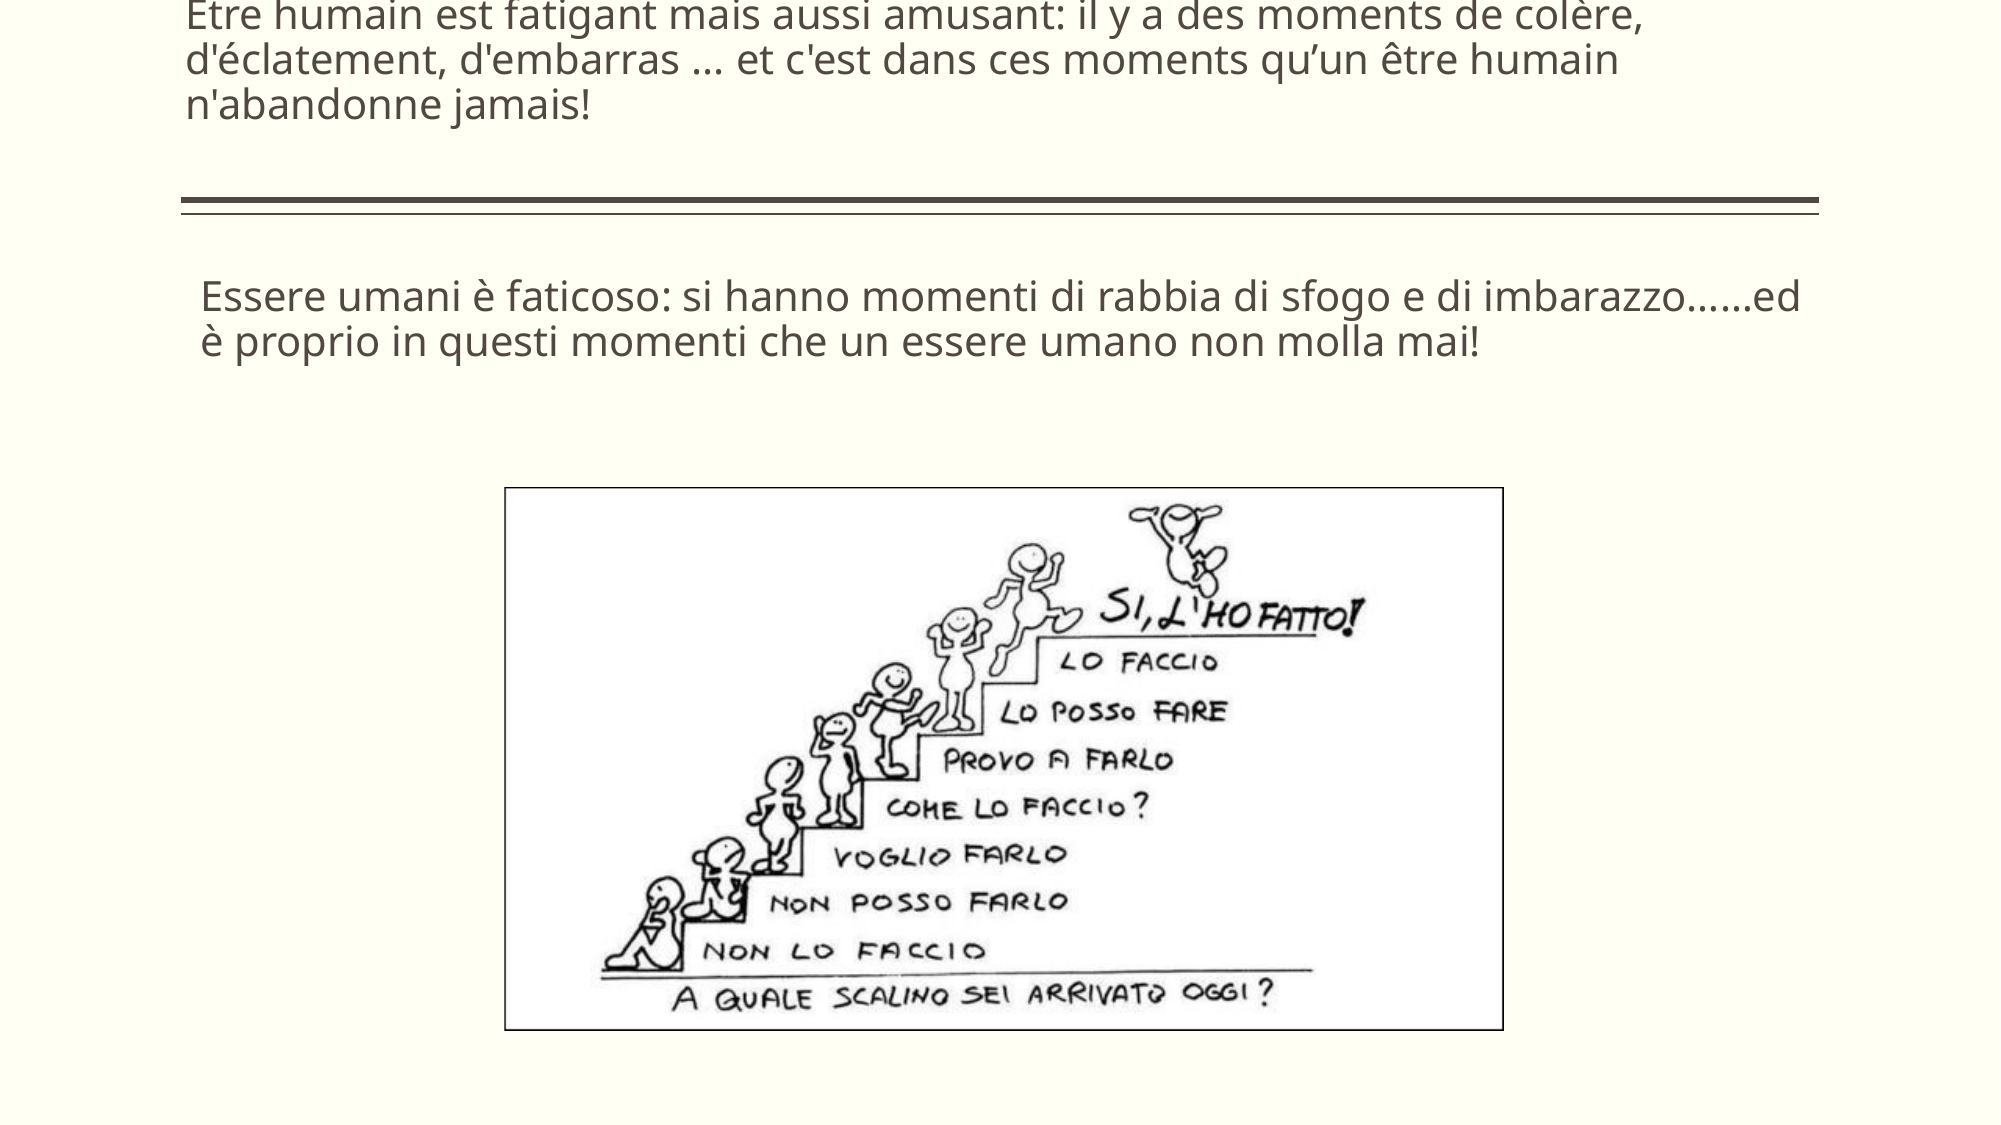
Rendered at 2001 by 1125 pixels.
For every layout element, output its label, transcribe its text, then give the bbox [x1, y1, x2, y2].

title Être humain est fatigant mais aussi amusant: il y a des moments de colère, d'éclatement, d'embarras ... et c'est dans ces moments qu’un être humain n'abandonne jamais! [184, 0, 1823, 136]
picture [503, 487, 1504, 1031]
text_box Essere umani è faticoso: si hanno momenti di rabbia di sfogo e di imbarazzo……ed è proprio in questi momenti che un essere umano non molla mai! [184, 267, 1819, 418]
